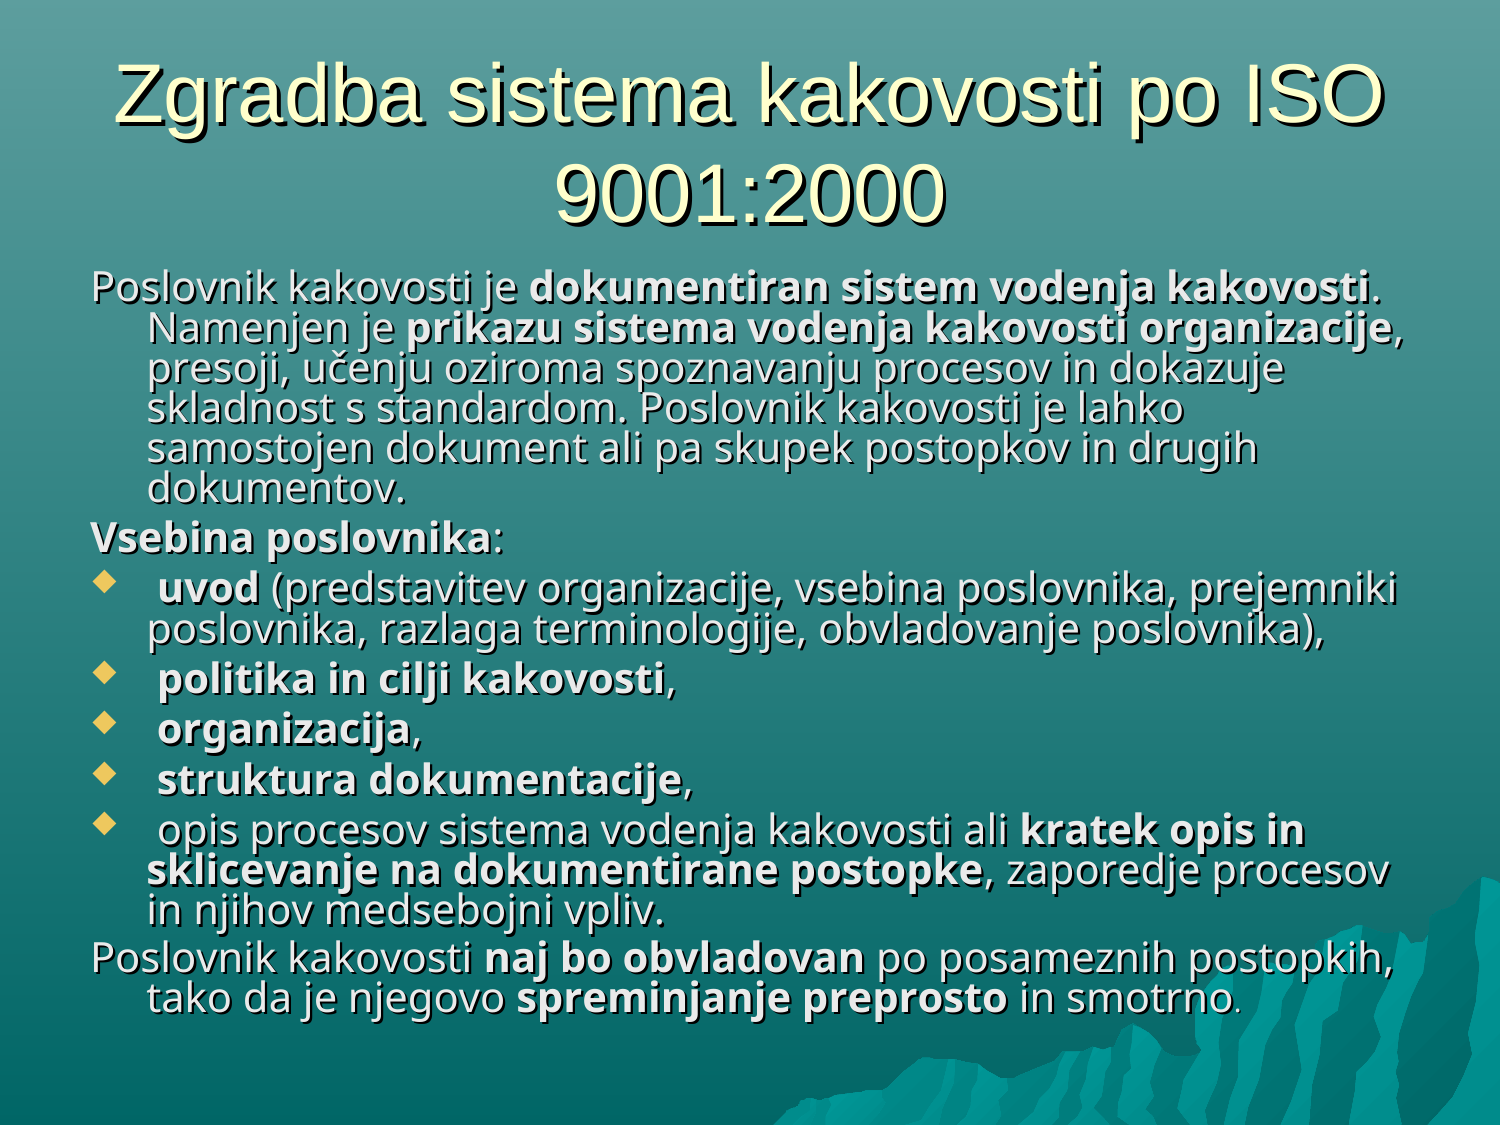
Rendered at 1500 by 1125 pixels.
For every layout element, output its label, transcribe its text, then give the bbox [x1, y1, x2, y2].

list Poslovnik kakovosti je dokumentiran sistem vodenja kakovosti. Namenjen je prikazu sistema vodenja kakovosti organizacije, presoji, učenju oziroma spoznavanju procesov in dokazuje skladnost s standardom. Poslovnik kakovosti je lahko samostojen dokument ali pa skupek postopkov in drugih dokumentov. Vsebina poslovnika: uvod (predstavitev organizacije, vsebina poslovnika, prejemniki poslovnika, razlaga terminologije, obvladovanje poslovnika), politika in cilji kakovosti, organizacija, struktura dokumentacije, opis procesov sistema vodenja kakovosti ali kratek opis in sklicevanje na dokumentirane postopke, zaporedje procesov in njihov medsebojni vpliv. Poslovnik kakovosti naj bo obvladovan po posameznih postopkih, tako da je njegovo spreminjanje preprosto in smotrno. [75, 262, 1426, 1006]
title Zgradba sistema kakovosti po ISO 9001:2000 [75, 31, 1426, 247]
